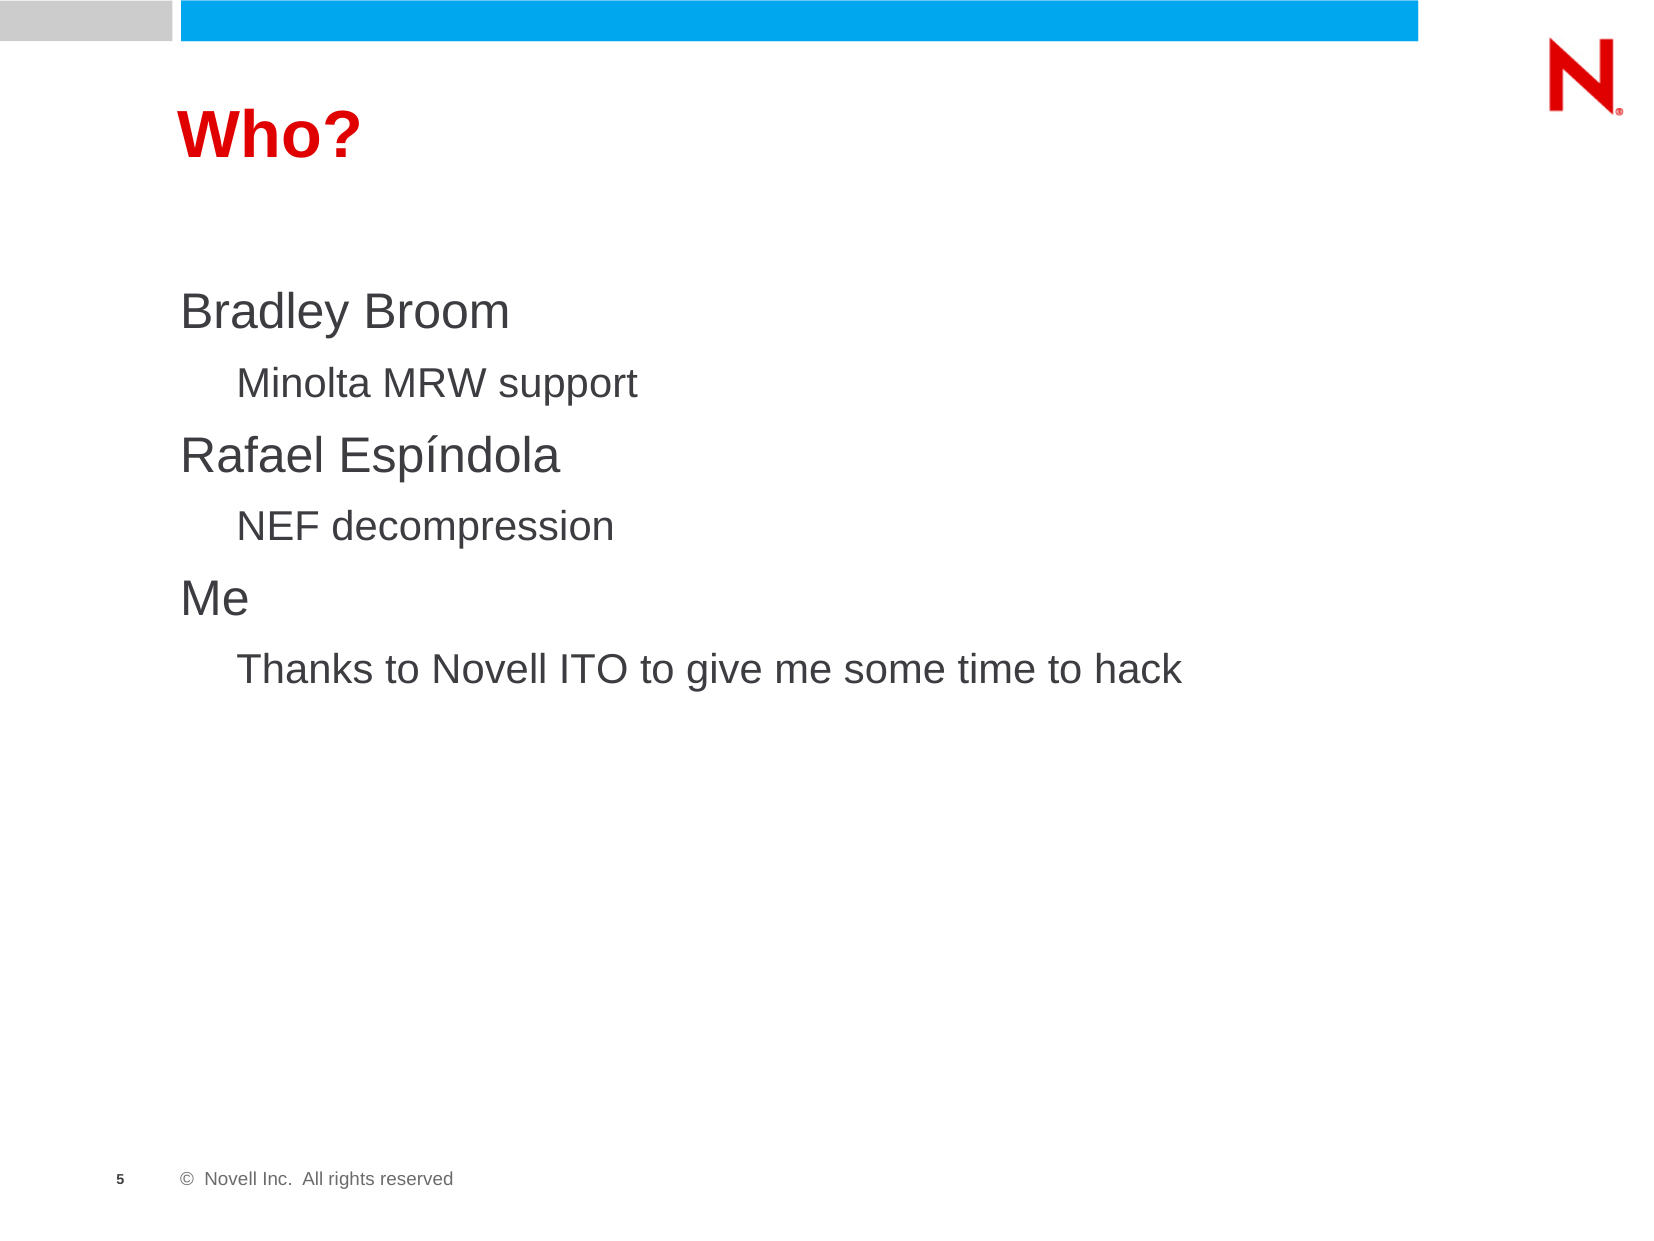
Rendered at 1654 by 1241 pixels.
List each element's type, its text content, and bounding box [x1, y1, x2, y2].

title Who? [177, 46, 1525, 226]
picture [1547, 35, 1624, 117]
list Bradley Broom Minolta MRW support Rafael Espíndola NEF decompression Me Thanks to Novell ITO to give me some time to hack [180, 280, 1547, 1087]
